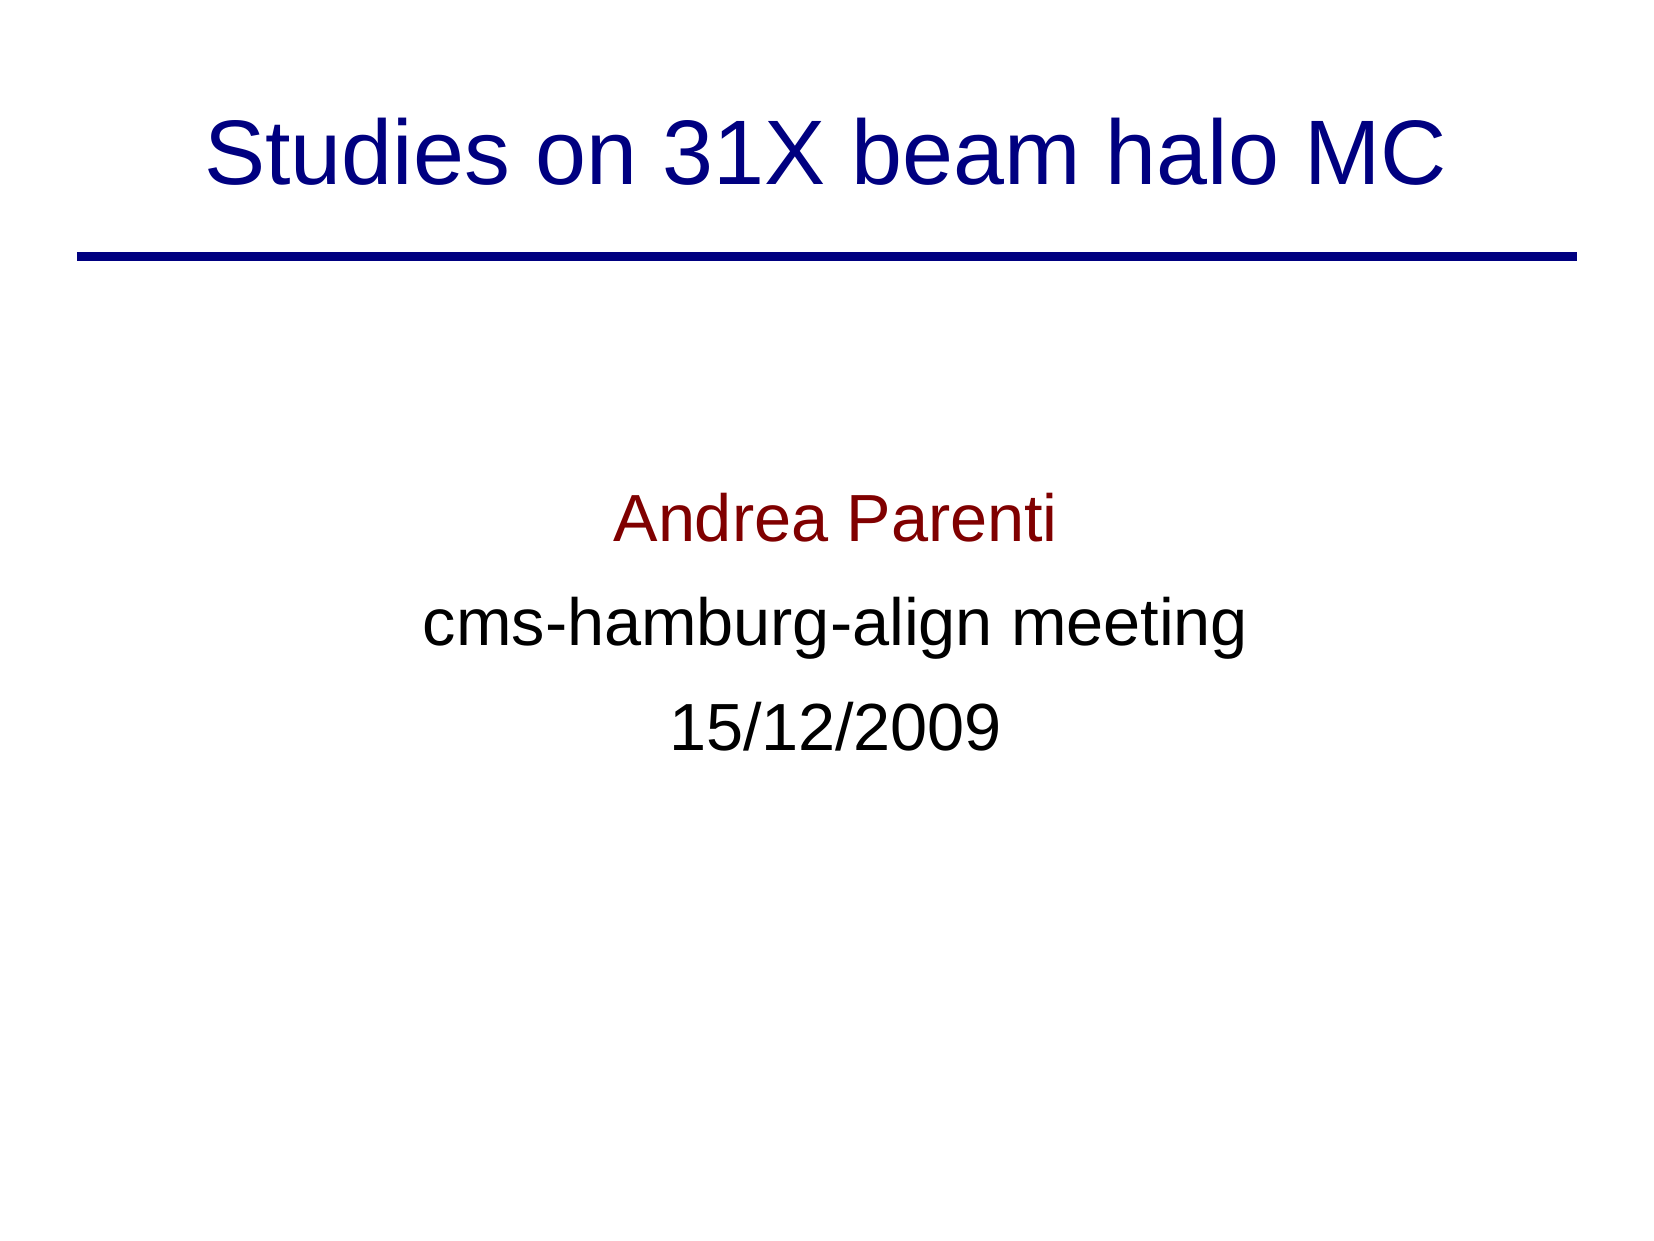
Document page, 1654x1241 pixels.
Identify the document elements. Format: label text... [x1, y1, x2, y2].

title Studies on 31X beam halo MC [82, 56, 1571, 250]
list Andrea Parenti cms-hamburg-align meeting 15/12/2009 [82, 272, 1571, 1077]
